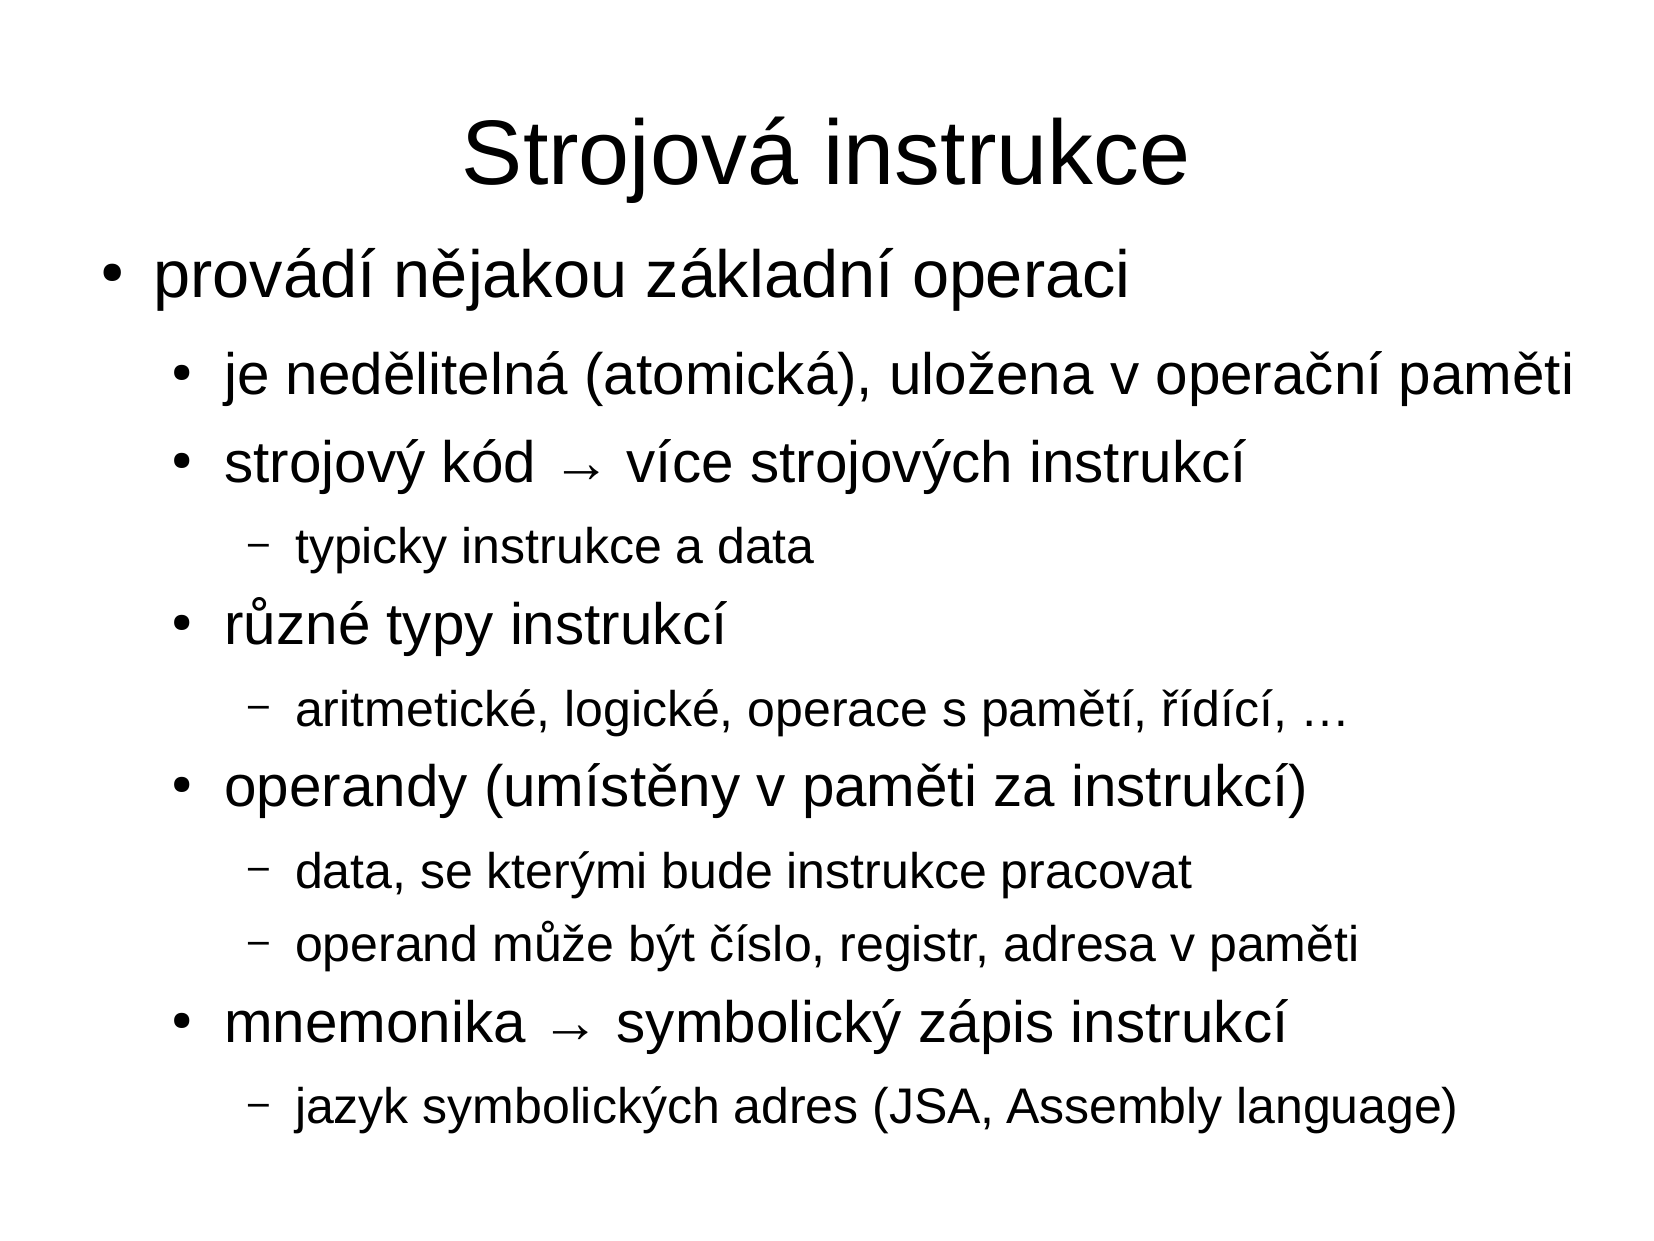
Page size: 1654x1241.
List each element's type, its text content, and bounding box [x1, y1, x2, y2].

list provádí nějakou základní operaci je nedělitelná (atomická), uložena v operační paměti strojový kód → více strojových instrukcí typicky instrukce a data různé typy instrukcí aritmetické, logické, operace s pamětí, řídící, … operandy (umístěny v paměti za instrukcí) data, se kterými bude instrukce pracovat operand může být číslo, registr, adresa v paměti mnemonika → symbolický zápis instrukcí jazyk symbolických adres (JSA, Assembly language) [82, 237, 1625, 1135]
title Strojová instrukce [82, 56, 1571, 237]
